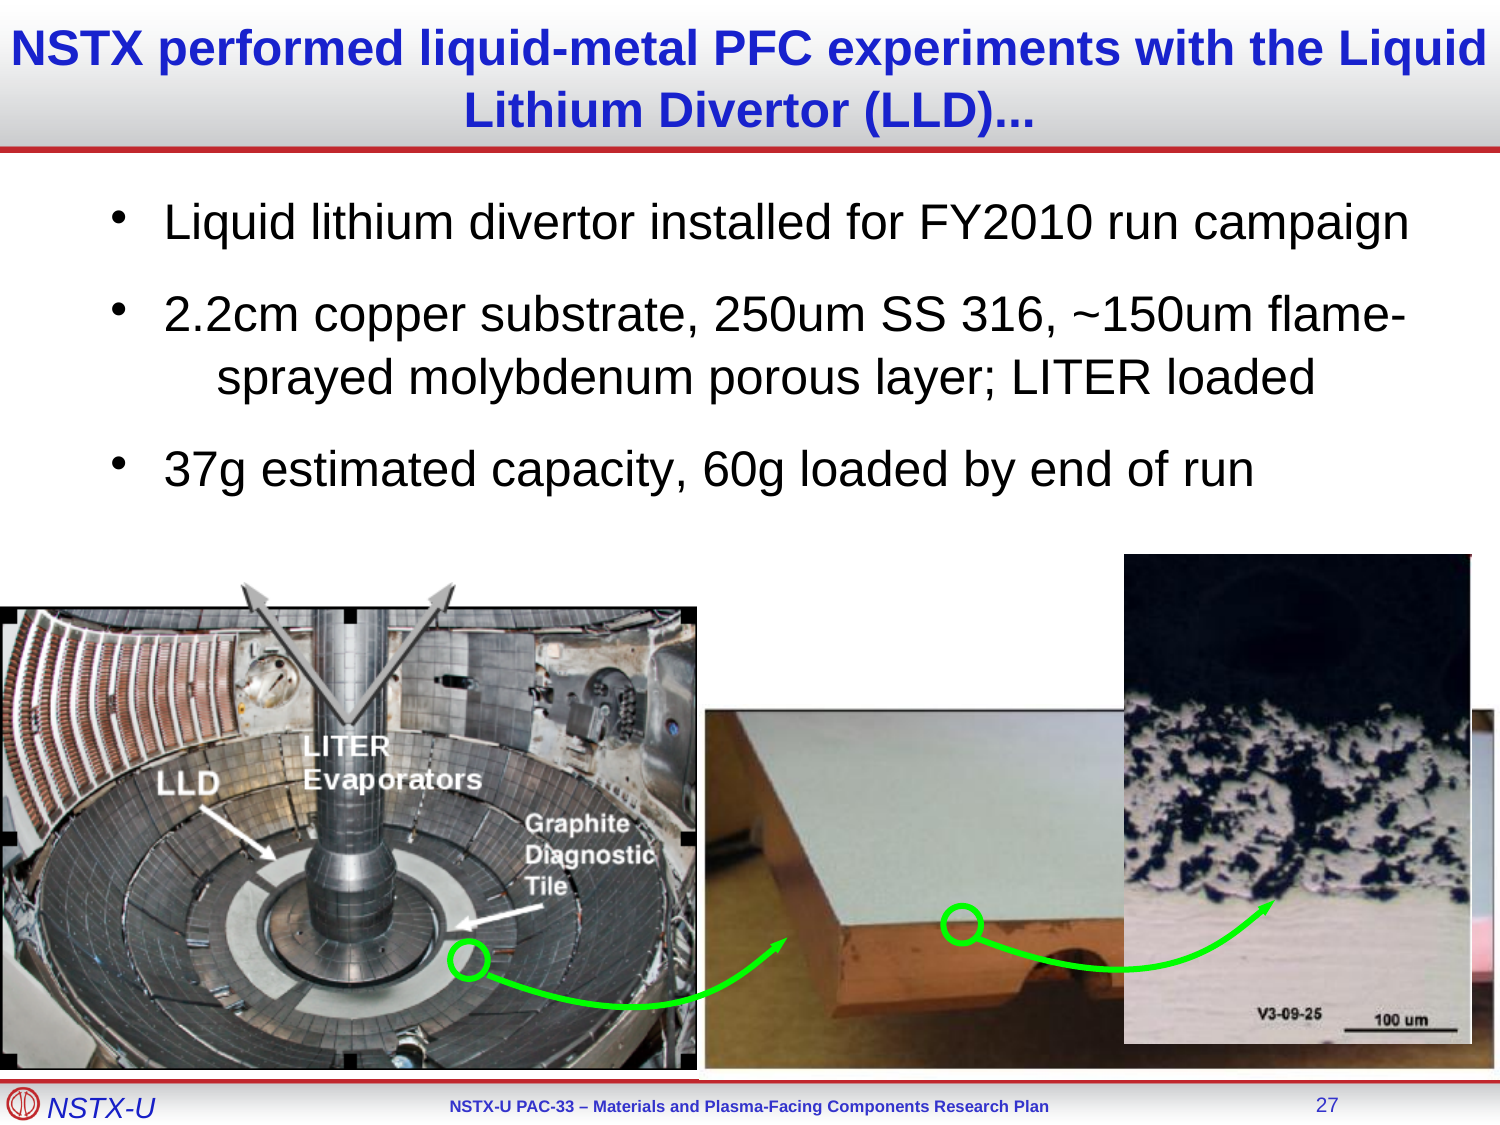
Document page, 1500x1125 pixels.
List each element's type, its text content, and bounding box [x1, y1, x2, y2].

list Liquid lithium divertor installed for FY2010 run campaign 2.2cm copper substrate, 250um SS 316, ~150um flame-sprayed molybdenum porous layer; LITER loaded 37g estimated capacity, 60g loaded by end of run [75, 187, 1426, 563]
text_box 27 [1315, 1090, 1486, 1118]
picture [454, 945, 484, 975]
picture [0, 582, 697, 1070]
picture [699, 554, 1500, 1080]
title NSTX performed liquid-metal PFC experiments with the Liquid Lithium Divertor (LLD)... [0, 0, 1500, 150]
